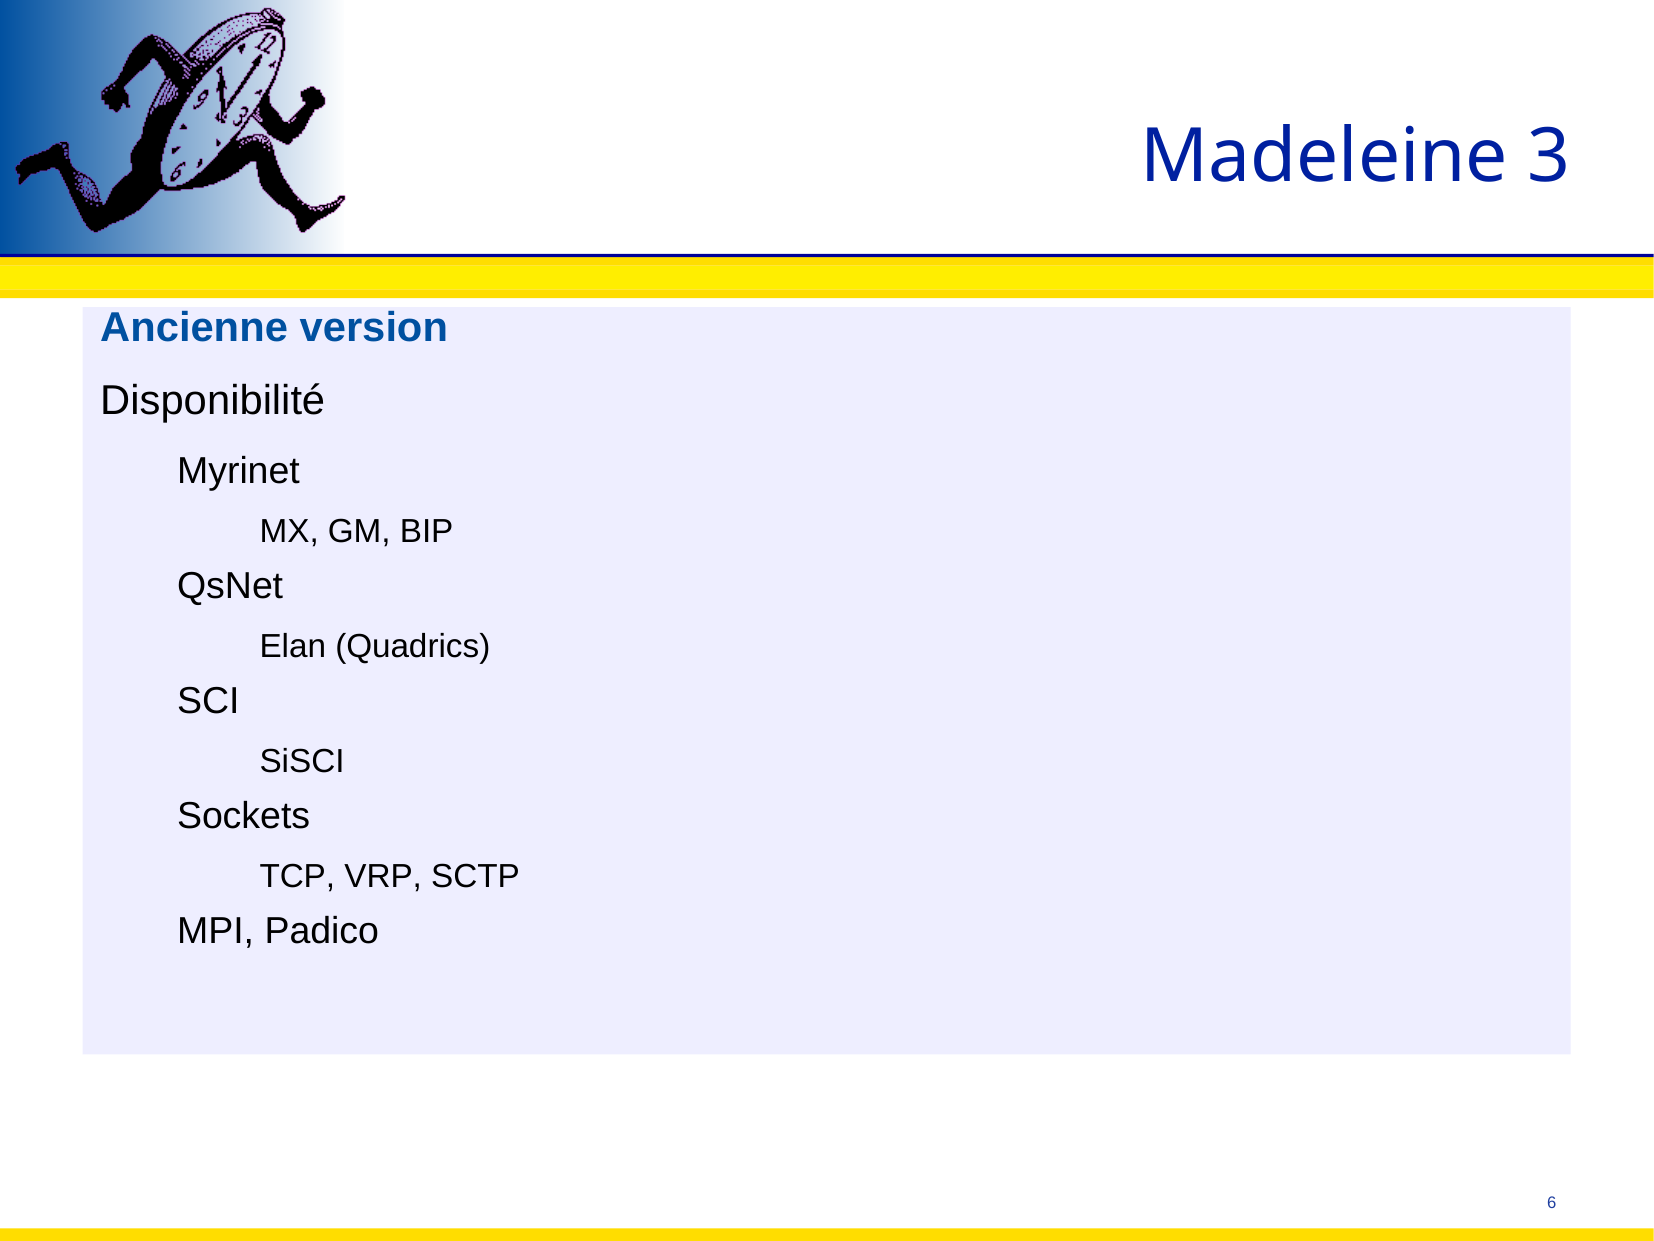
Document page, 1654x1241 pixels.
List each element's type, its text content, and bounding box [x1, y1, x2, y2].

title Madeleine 3 [372, 49, 1571, 257]
picture [14, 0, 353, 245]
list Ancienne version Disponibilité Myrinet MX, GM, BIP QsNet Elan (Quadrics) SCI SiSCI Sockets TCP, VRP, SCTP MPI, Padico [82, 307, 1571, 1055]
